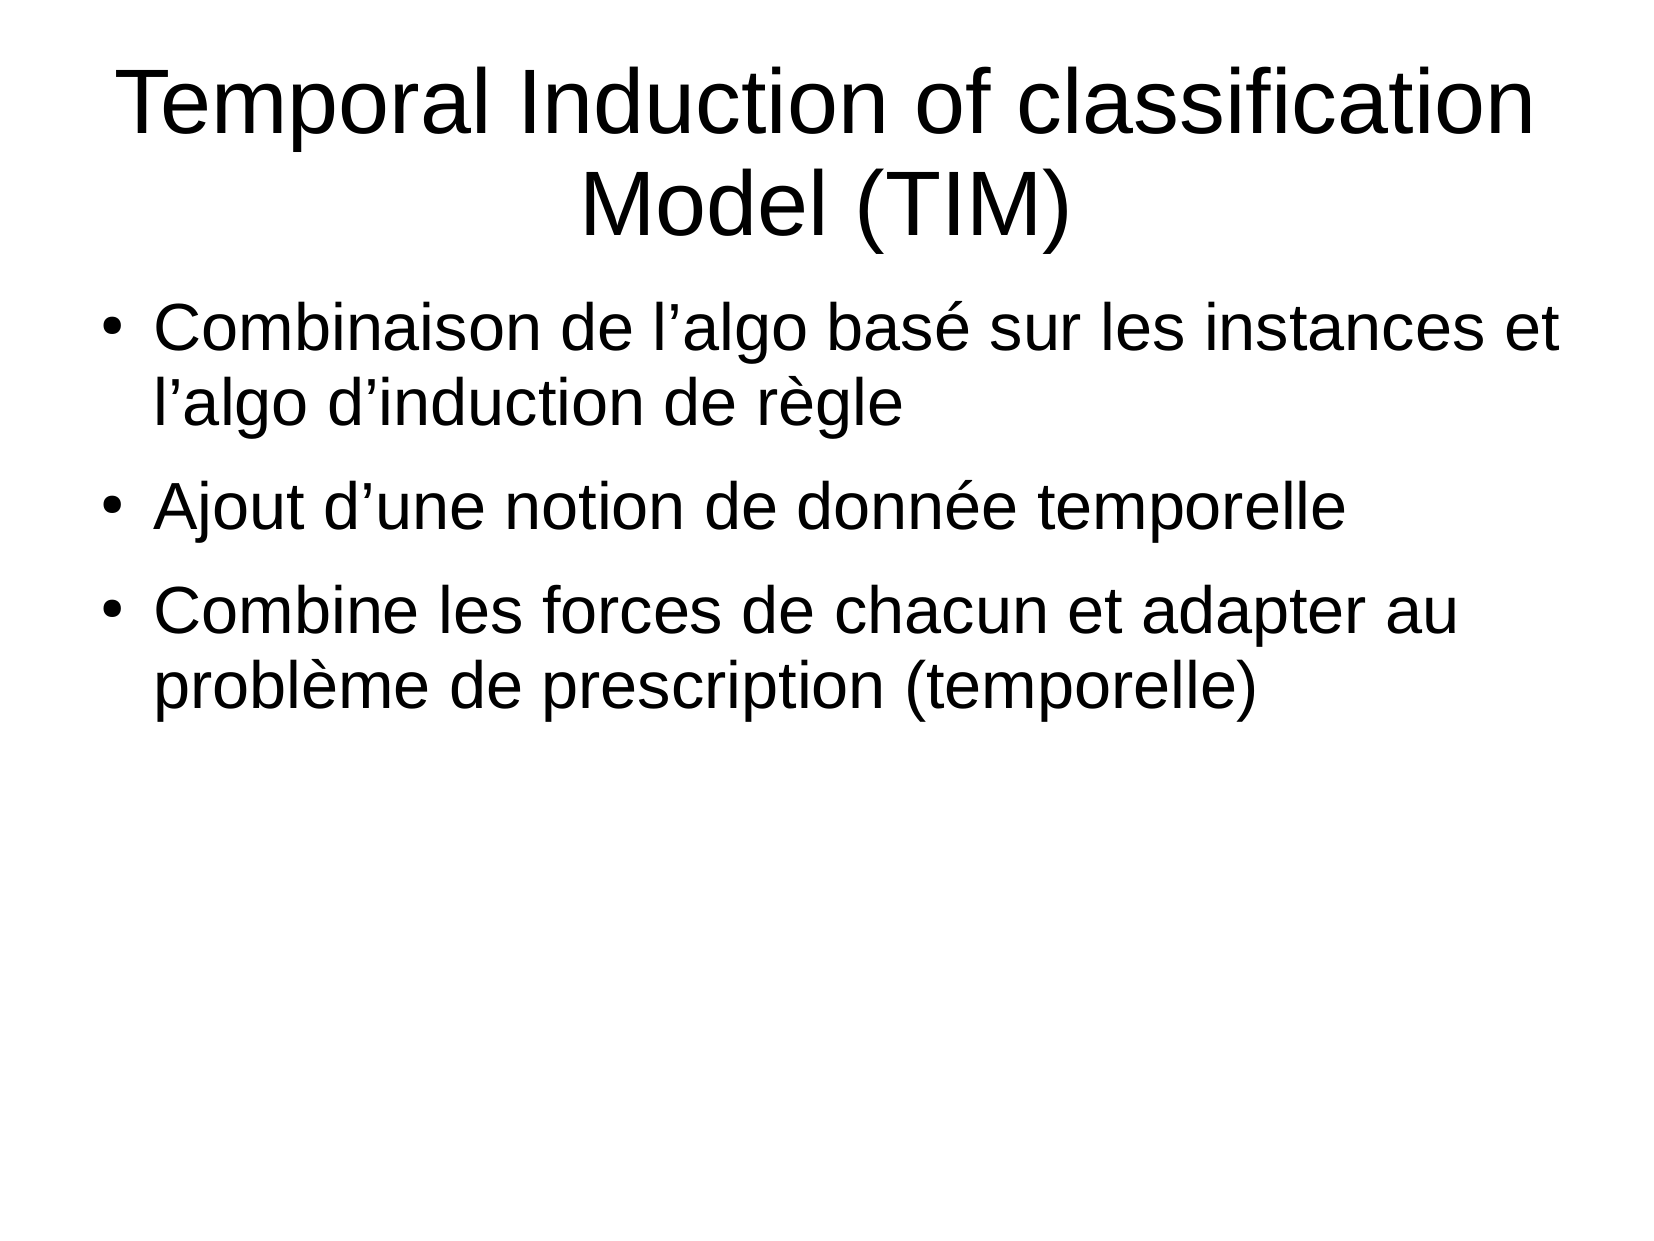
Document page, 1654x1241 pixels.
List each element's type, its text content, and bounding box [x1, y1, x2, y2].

list Combinaison de l’algo basé sur les instances et l’algo d’induction de règle Ajout d’une notion de donnée temporelle Combine les forces de chacun et adapter au problème de prescription (temporelle) [82, 290, 1571, 1010]
title Temporal Induction of classification Model (TIM) [82, 49, 1571, 257]
